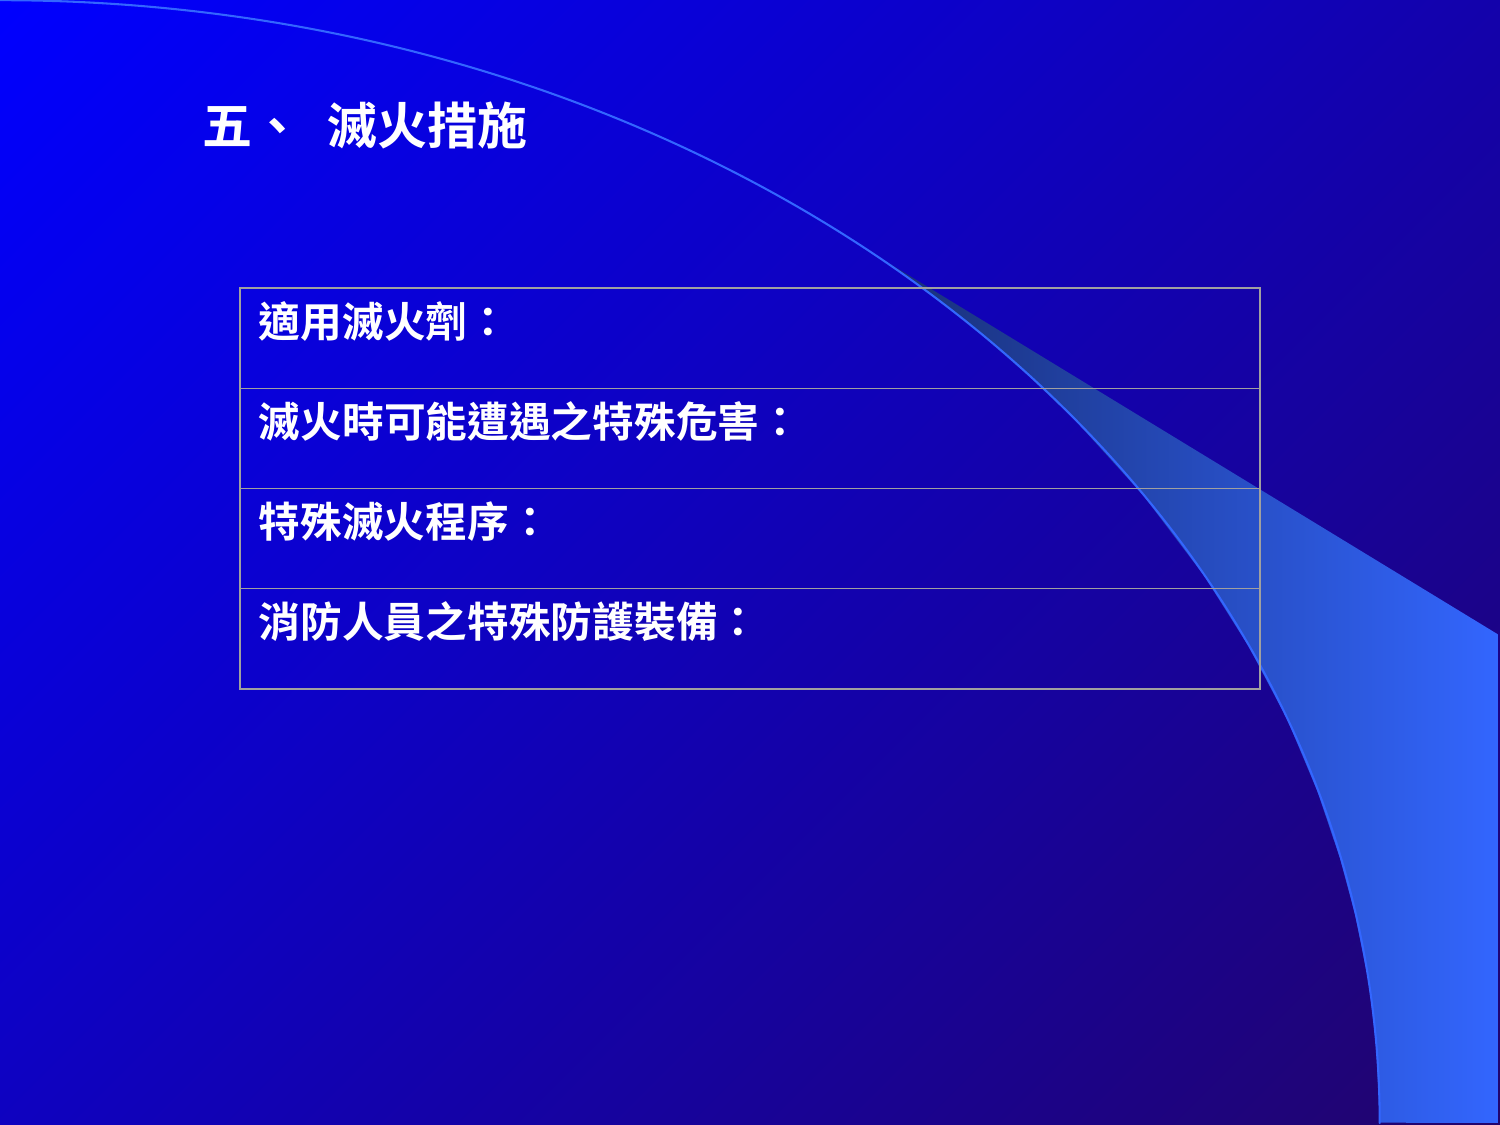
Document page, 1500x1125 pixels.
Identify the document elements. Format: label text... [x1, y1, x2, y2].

text_box 滅火時可能遭遇之特殊危害： [244, 389, 1256, 488]
text_box 消防人員之特殊防護裝備： [244, 589, 1256, 688]
text_box 五、 滅火措施 [188, 87, 938, 252]
text_box 特殊滅火程序： [244, 489, 1256, 588]
text_box 適用滅火劑： [244, 289, 1256, 388]
